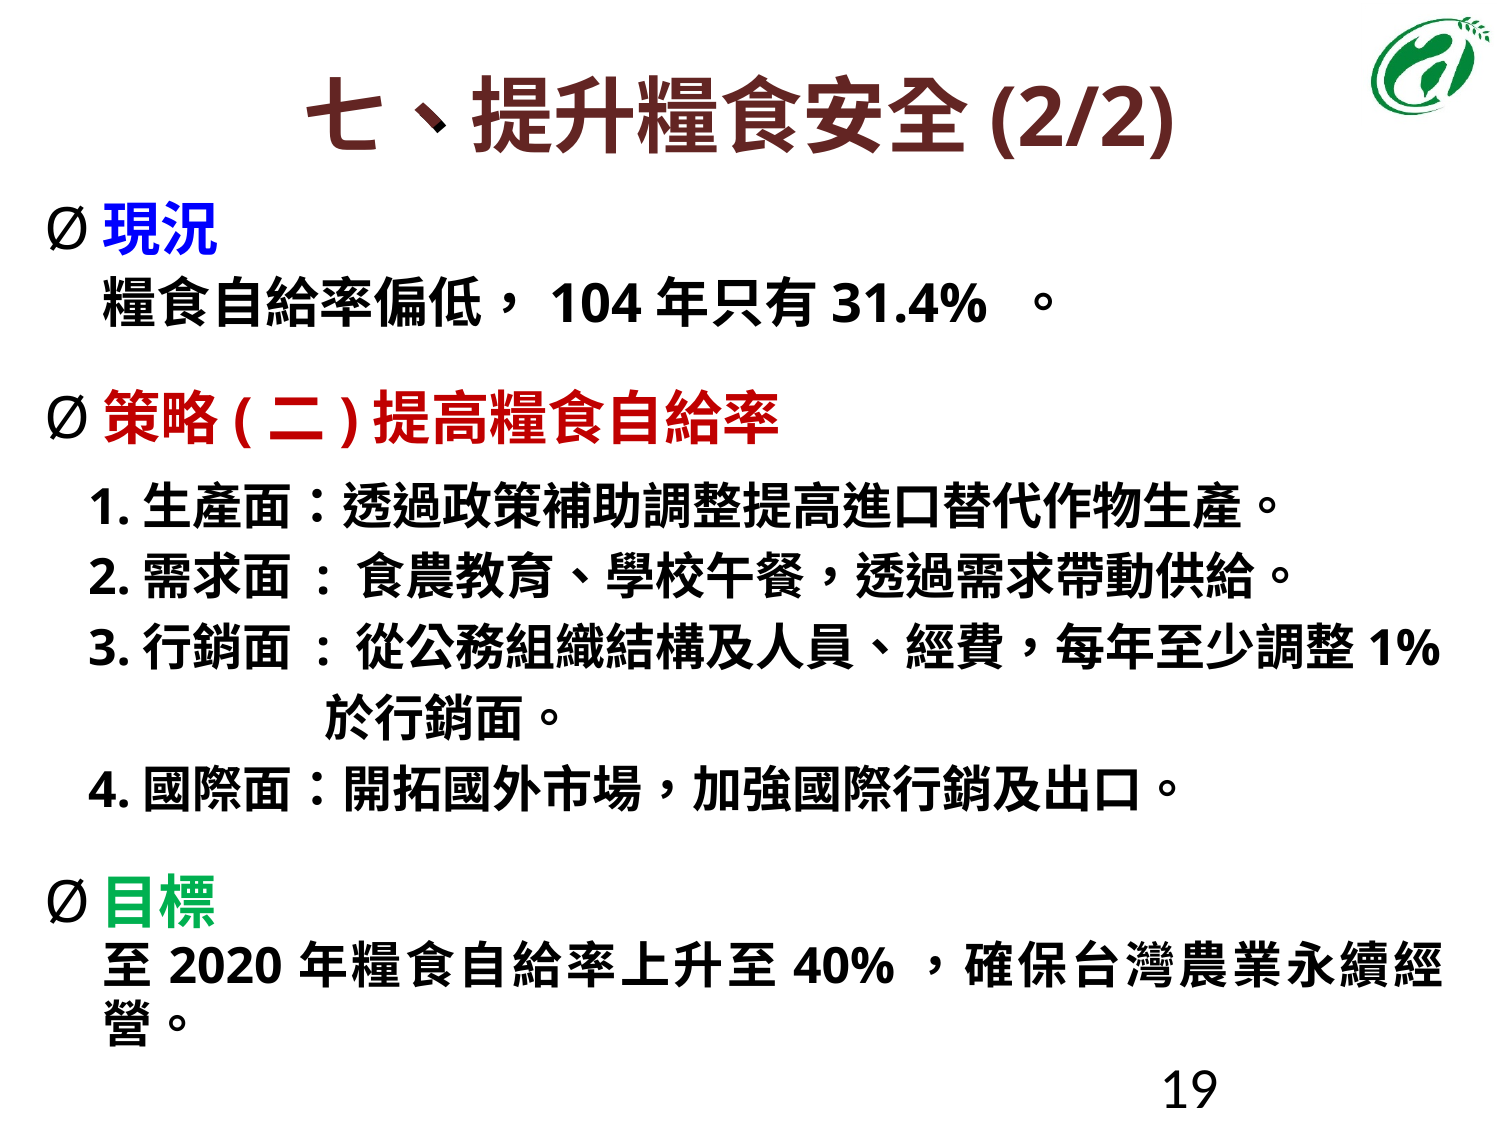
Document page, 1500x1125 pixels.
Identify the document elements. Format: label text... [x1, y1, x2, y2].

text_box 策略(二)提高糧食自給率 1.生產面：透過政策補助調整提高進口替代作物生產。 2.需求面 : 食農教育、學校午餐，透過需求帶動供給。 3.行銷面 : 從公務組織結構及人員、經費，每年至少調整1%於行銷面。 4.國際面：開拓國外市場，加強國際行銷及出口。 [29, 373, 1458, 458]
picture [1361, 3, 1497, 126]
text_box [1144, 1042, 1495, 1103]
text_box 七、提升糧食安全(2/2) [288, 55, 1212, 150]
text_box 目標 至2020年糧食自給率上升至40%，確保台灣農業永續經營。 [29, 857, 1459, 1016]
text_box 現況 糧食自給率偏低，104年只有31.4% 。 [29, 185, 1429, 341]
